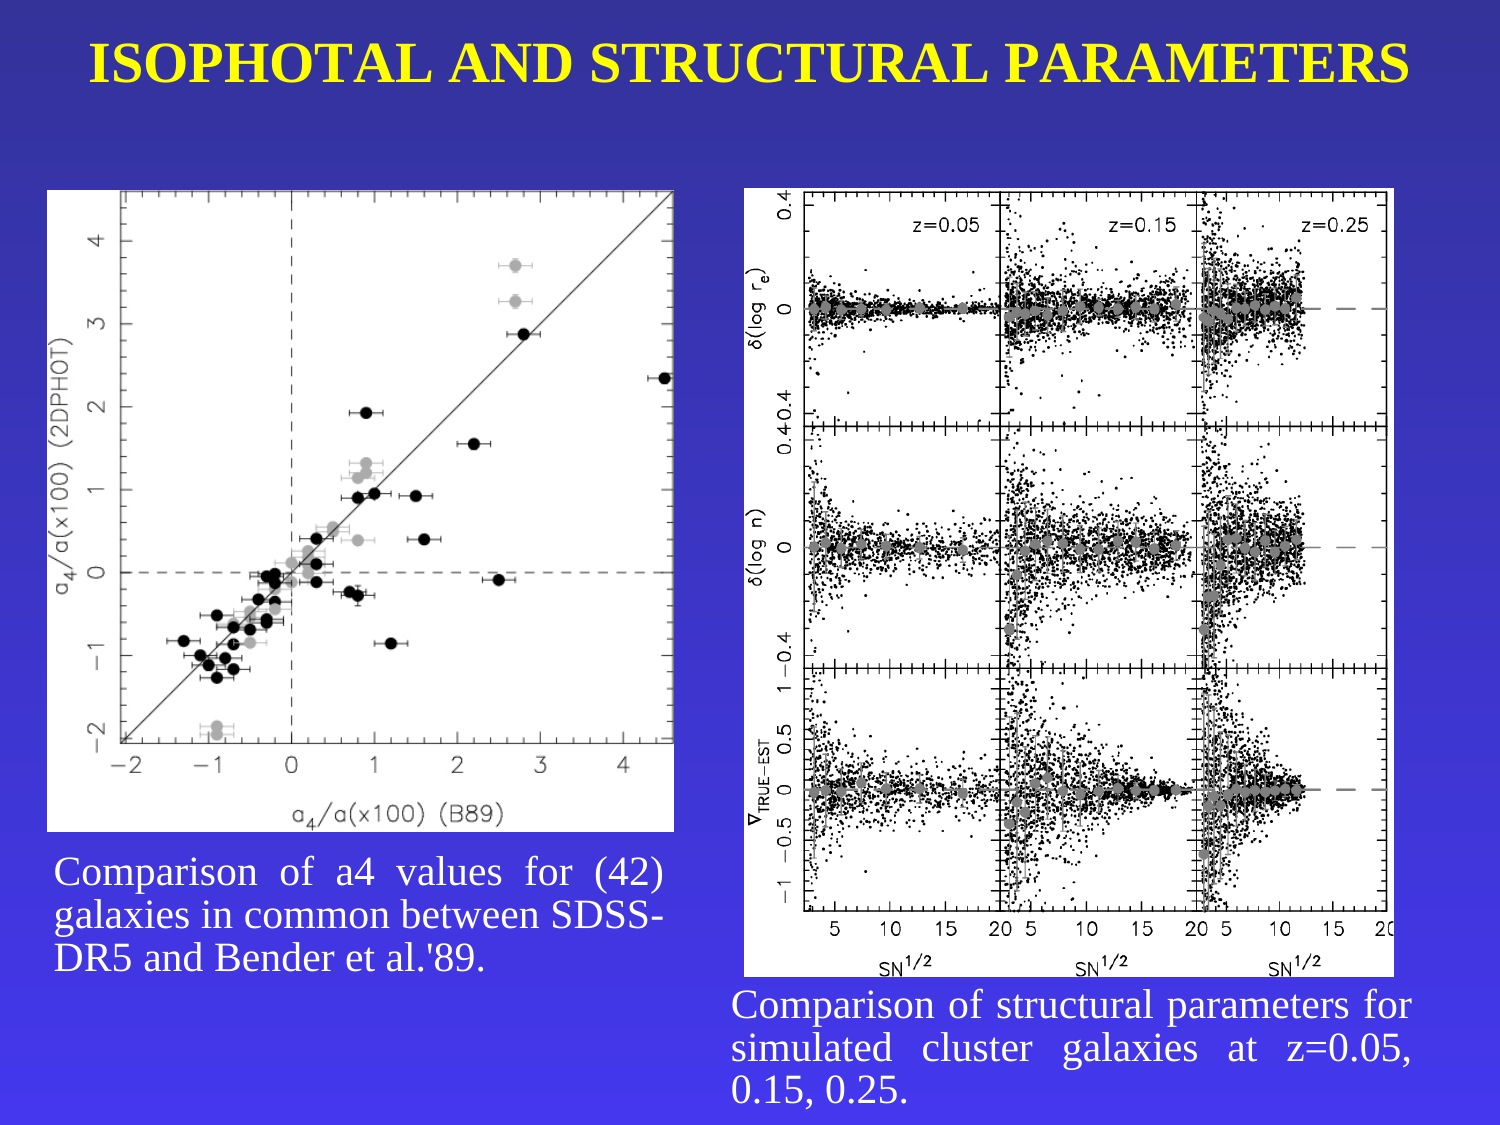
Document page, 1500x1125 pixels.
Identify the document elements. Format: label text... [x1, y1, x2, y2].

picture [47, 190, 674, 797]
text_box Comparison of a4 values for (42) galaxies in common between SDSS-DR5 and Bender et al.'89. [33, 797, 685, 1034]
text_box ISOPHOTAL AND STRUCTURAL PARAMETERS [0, 31, 1500, 207]
text_box Comparison of structural parameters for simulated cluster galaxies at z=0.05, 0.15, 0.25. [714, 962, 1430, 1125]
picture [744, 188, 1394, 962]
